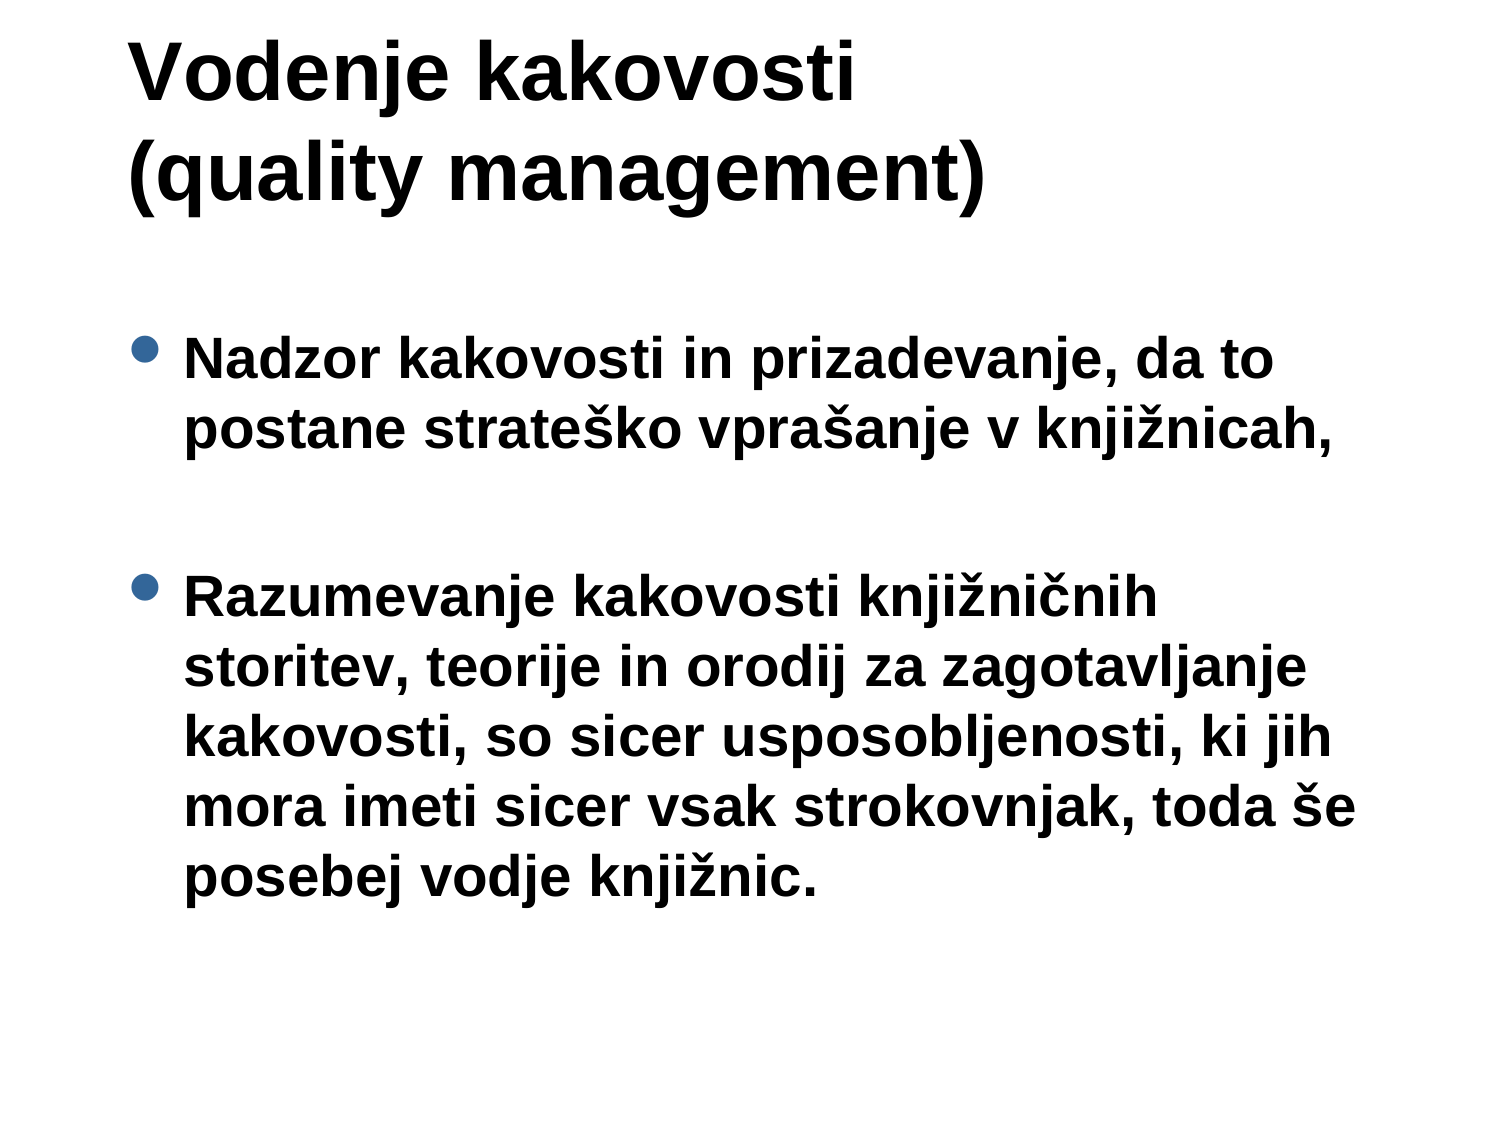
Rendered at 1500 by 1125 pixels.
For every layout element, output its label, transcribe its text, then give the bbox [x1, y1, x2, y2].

title Vodenje kakovosti (quality management) [112, 9, 1388, 225]
list Nadzor kakovosti in prizadevanje, da to postane strateško vprašanje v knjižnicah, Razumevanje kakovosti knjižničnih storitev, teorije in orodij za zagotavljanje kakovosti, so sicer usposobljenosti, ki jih mora imeti sicer vsak strokovnjak, toda še posebej vodje knjižnic. [112, 312, 1388, 988]
